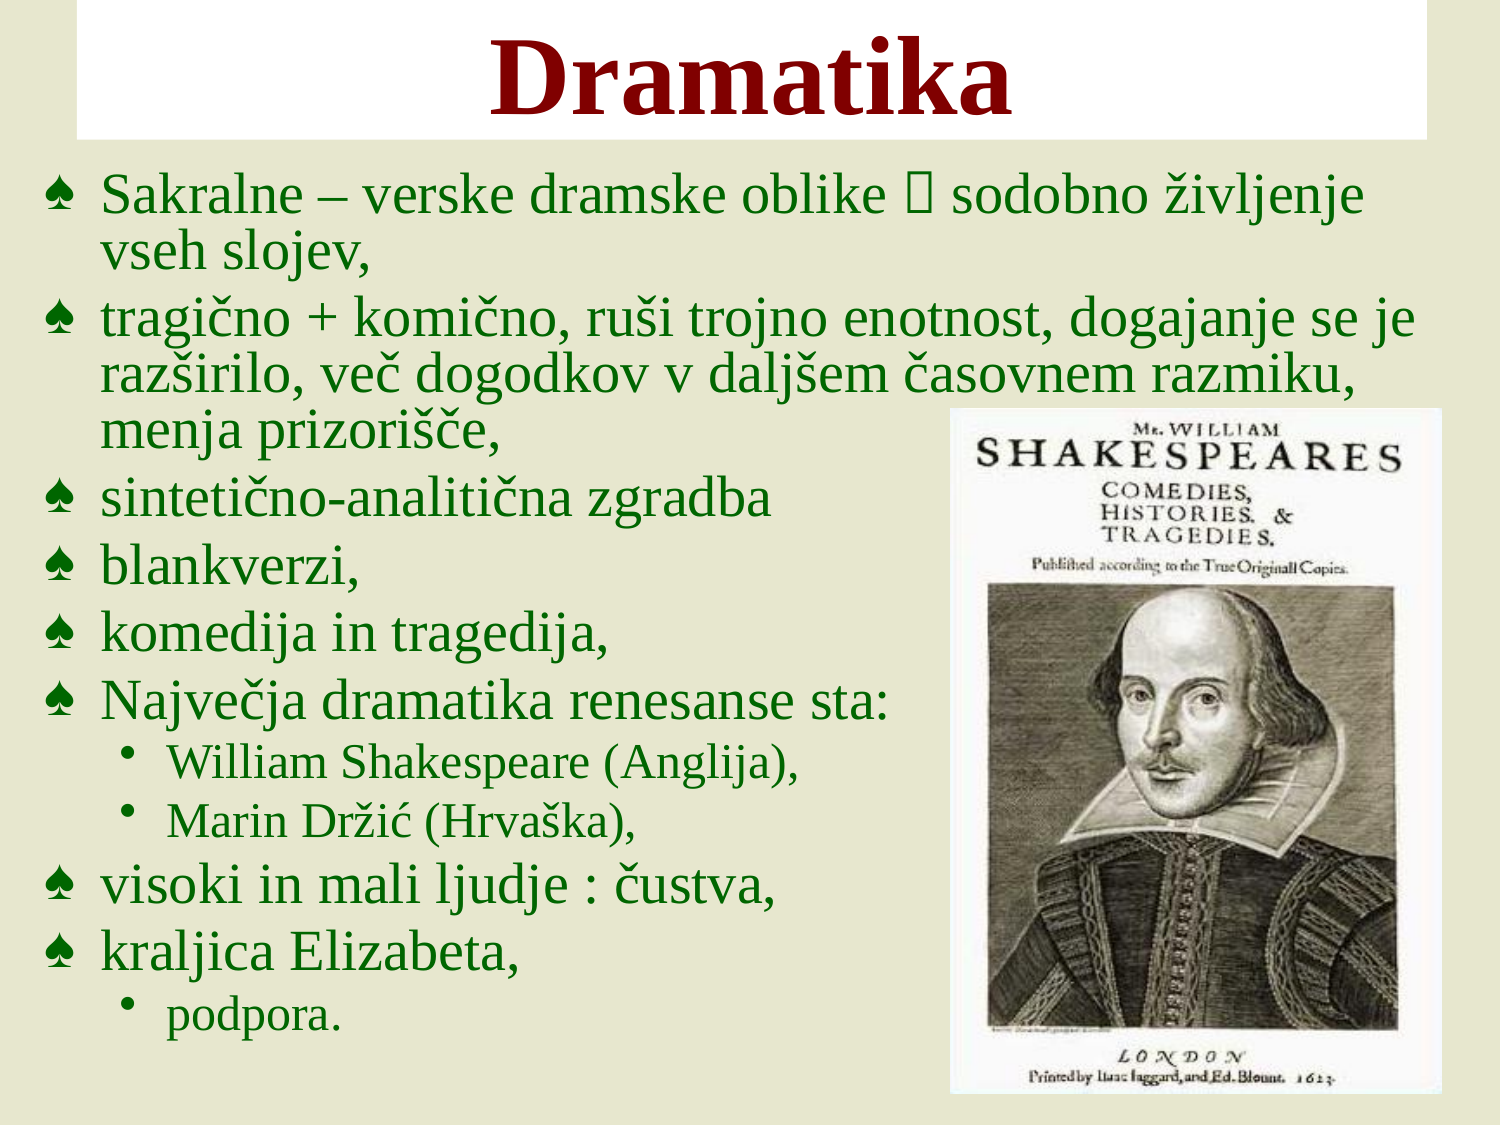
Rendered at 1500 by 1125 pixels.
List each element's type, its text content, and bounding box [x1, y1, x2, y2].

picture [0, 0, 1500, 1125]
picture [950, 408, 1442, 1094]
title Dramatika [76, 0, 1427, 140]
list Sakralne – verske dramske oblike  sodobno življenje vseh slojev, tragično + komično, ruši trojno enotnost, dogajanje se je razširilo, več dogodkov v daljšem časovnem razmiku, menja prizorišče, sintetično-analitična zgradba blankverzi, komedija in tragedija, Največja dramatika renesanse sta: William Shakespeare (Anglija), Marin Držić (Hrvaška), visoki in mali ljudje : čustva, kraljica Elizabeta, podpora. [29, 160, 1500, 1125]
